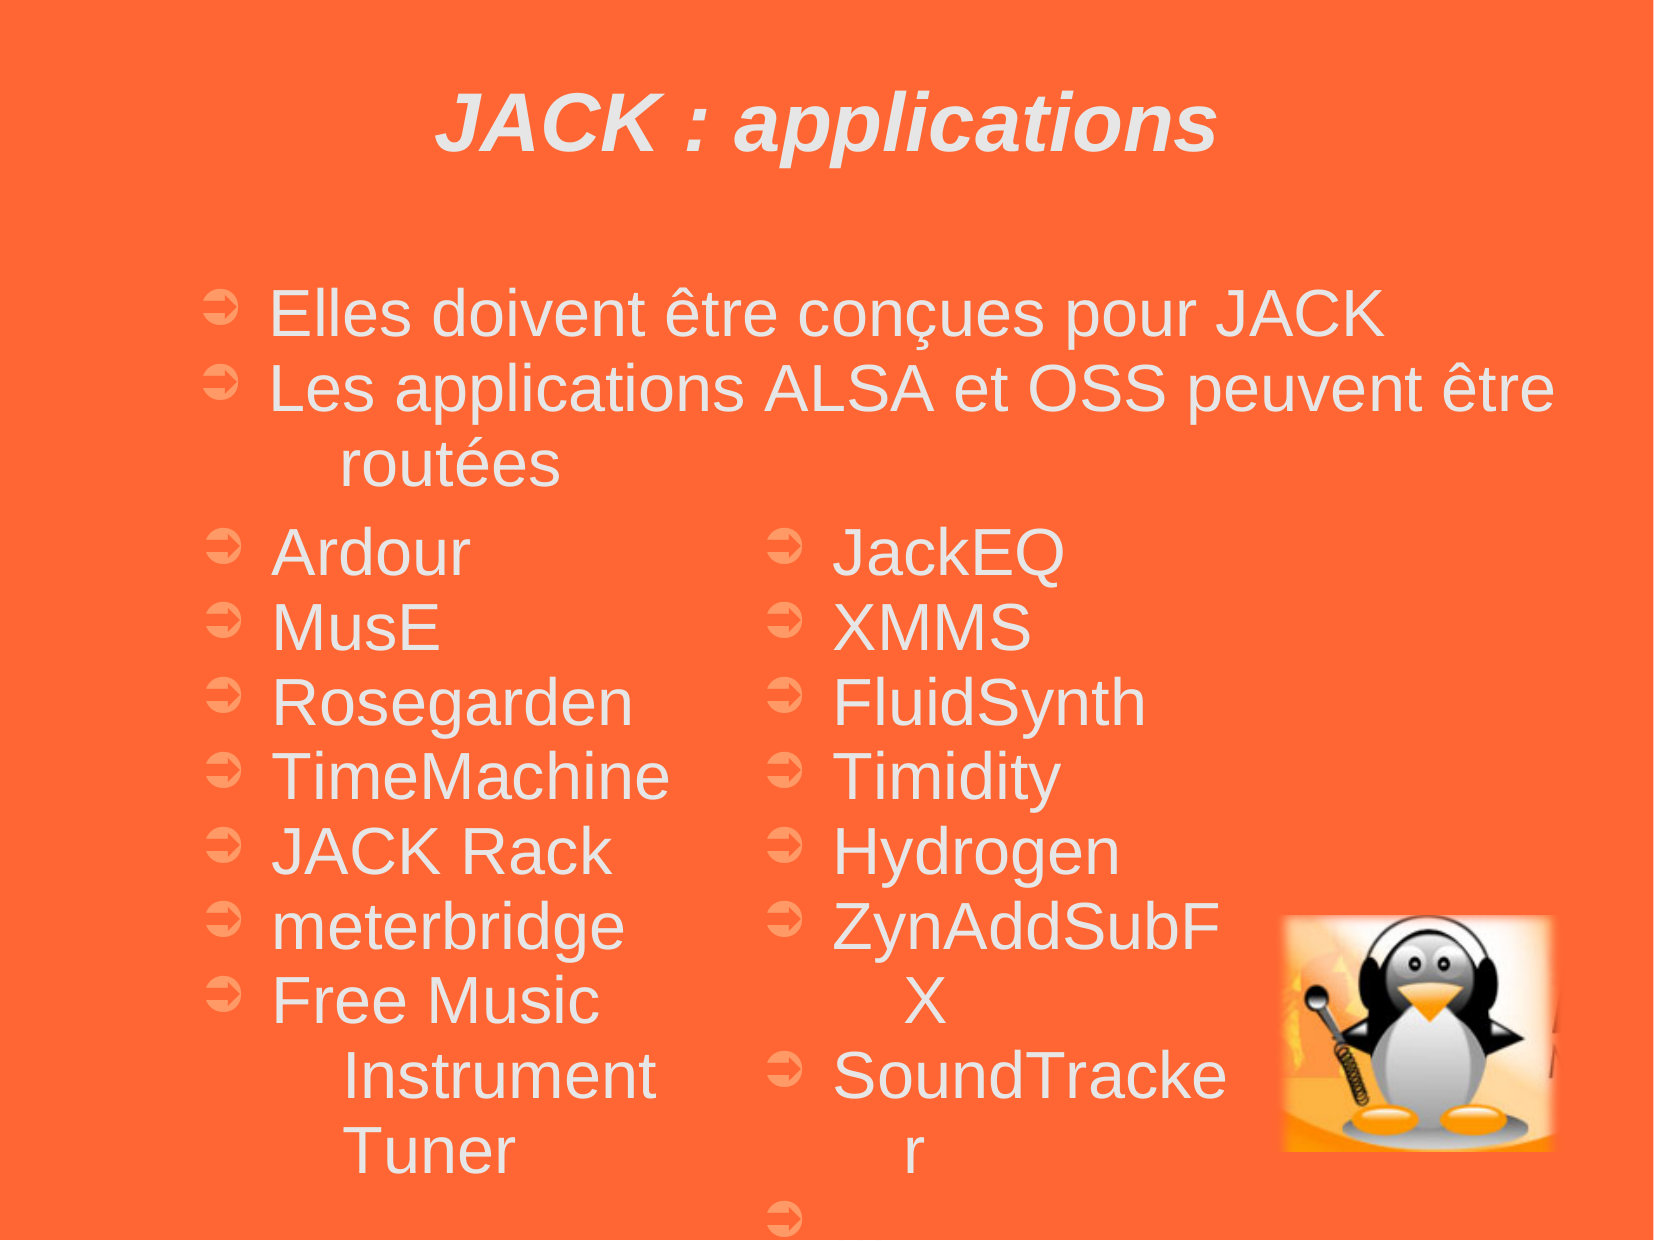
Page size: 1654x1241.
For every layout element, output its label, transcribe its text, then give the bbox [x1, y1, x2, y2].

picture [1272, 915, 1565, 1152]
list Elles doivent être conçues pour JACK Les applications ALSA et OSS peuvent être routées [174, 276, 1565, 443]
title JACK : applications [121, 19, 1534, 227]
list JackEQ XMMS FluidSynth Timidity Hydrogen ZynAddSubFX SoundTracker ... [738, 514, 1239, 1182]
list Ardour MusE Rosegarden TimeMachine JACK Rack meterbridge Free Music Instrument Tuner [177, 514, 678, 1182]
